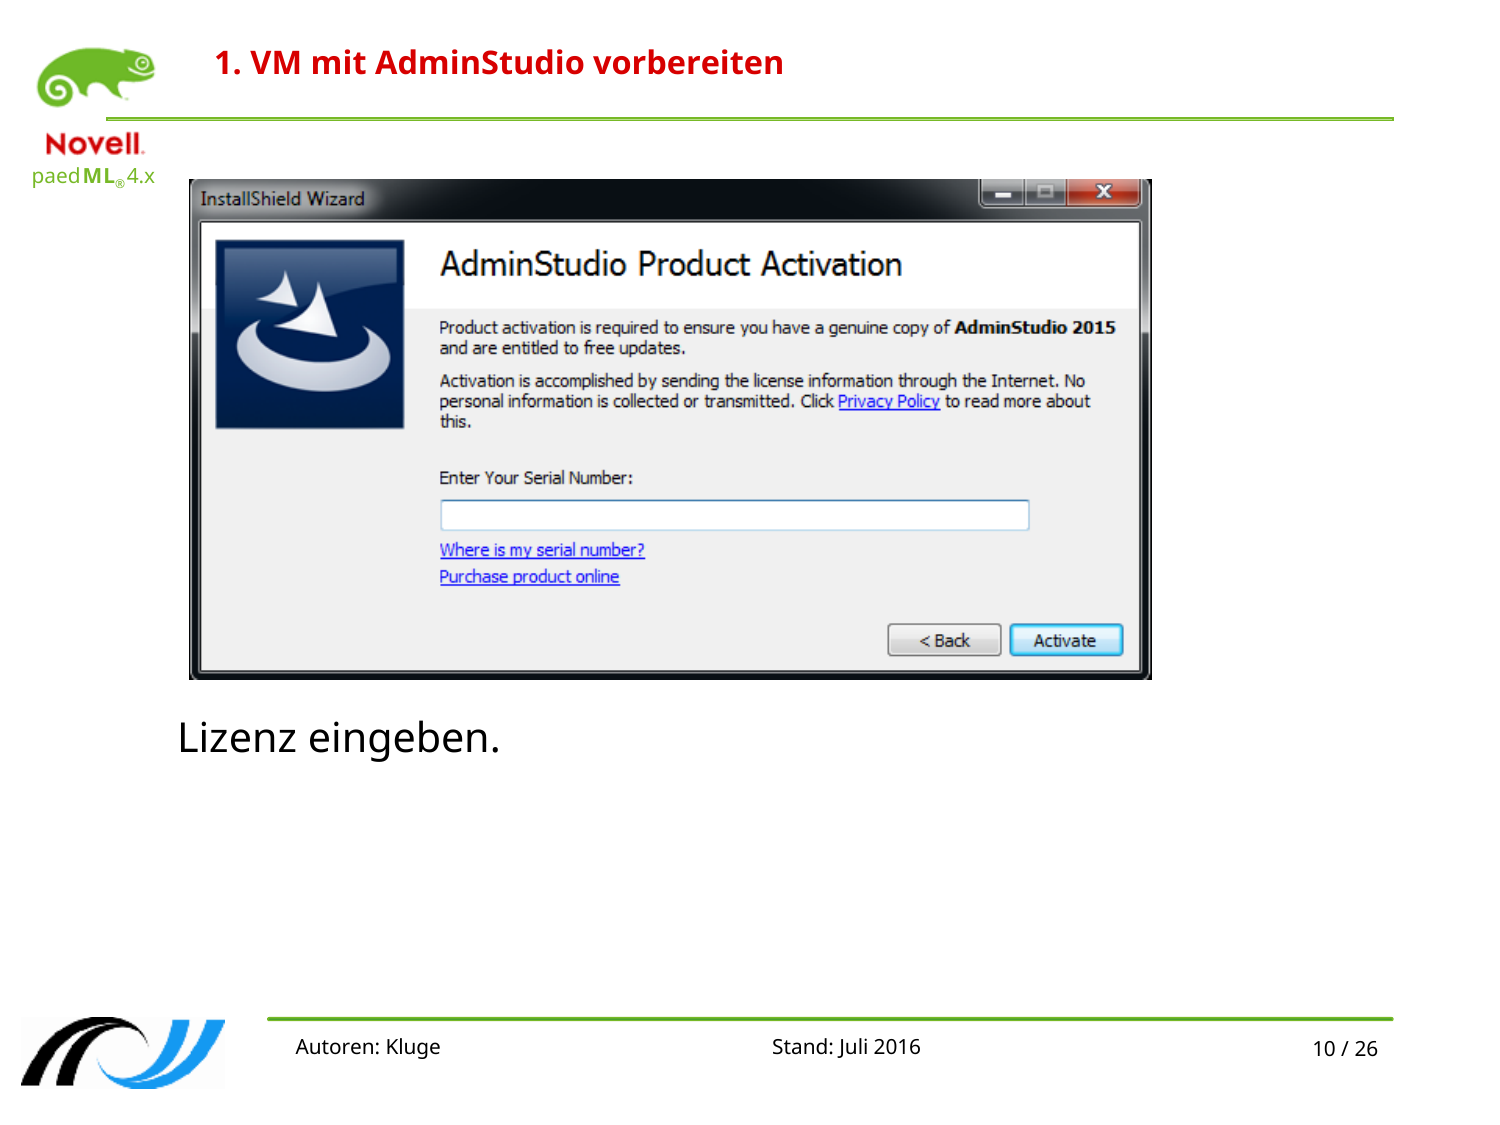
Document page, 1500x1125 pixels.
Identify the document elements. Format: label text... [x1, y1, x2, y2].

picture [24, 32, 167, 175]
title 1. VM mit AdminStudio vorbereiten [214, 16, 1393, 108]
picture [21, 1017, 225, 1089]
list Lizenz eingeben. [177, 708, 1383, 844]
picture [189, 179, 1152, 680]
